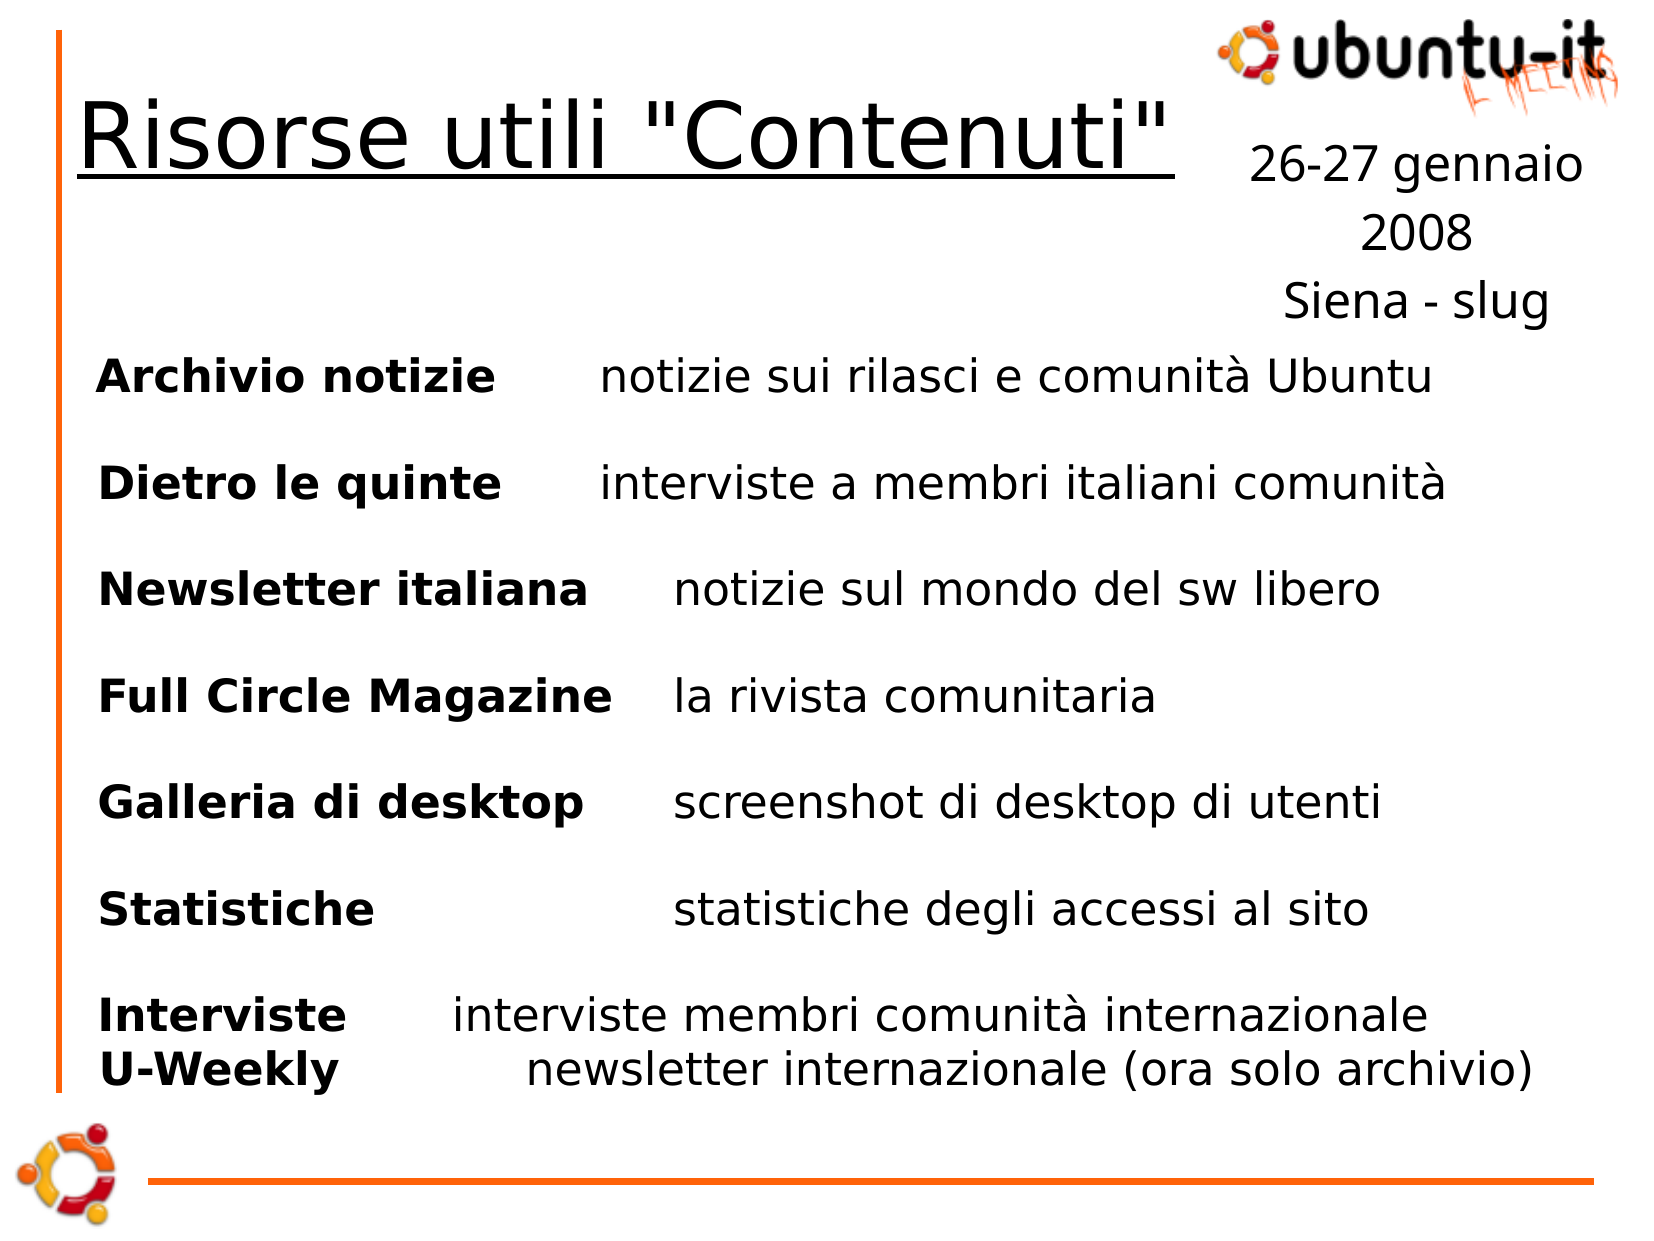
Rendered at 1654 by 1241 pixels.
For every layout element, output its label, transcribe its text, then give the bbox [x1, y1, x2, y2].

subtitle Archivio notizie notizie sui rilasci e comunità Ubuntu Dietro le quinte interviste a membri italiani comunità Newsletter italiana notizie sul mondo del sw libero Full Circle Magazine la rivista comunitaria Galleria di desktop screenshot di desktop di utenti Statistiche statistiche degli accessi al sito Interviste interviste membri comunità internazionale U-Weekly newsletter internazionale (ora solo archivio) [82, 321, 1571, 1125]
picture [1210, 19, 1628, 119]
picture [14, 1122, 119, 1229]
title Risorse utili "Contenuti" [76, 40, 1565, 233]
